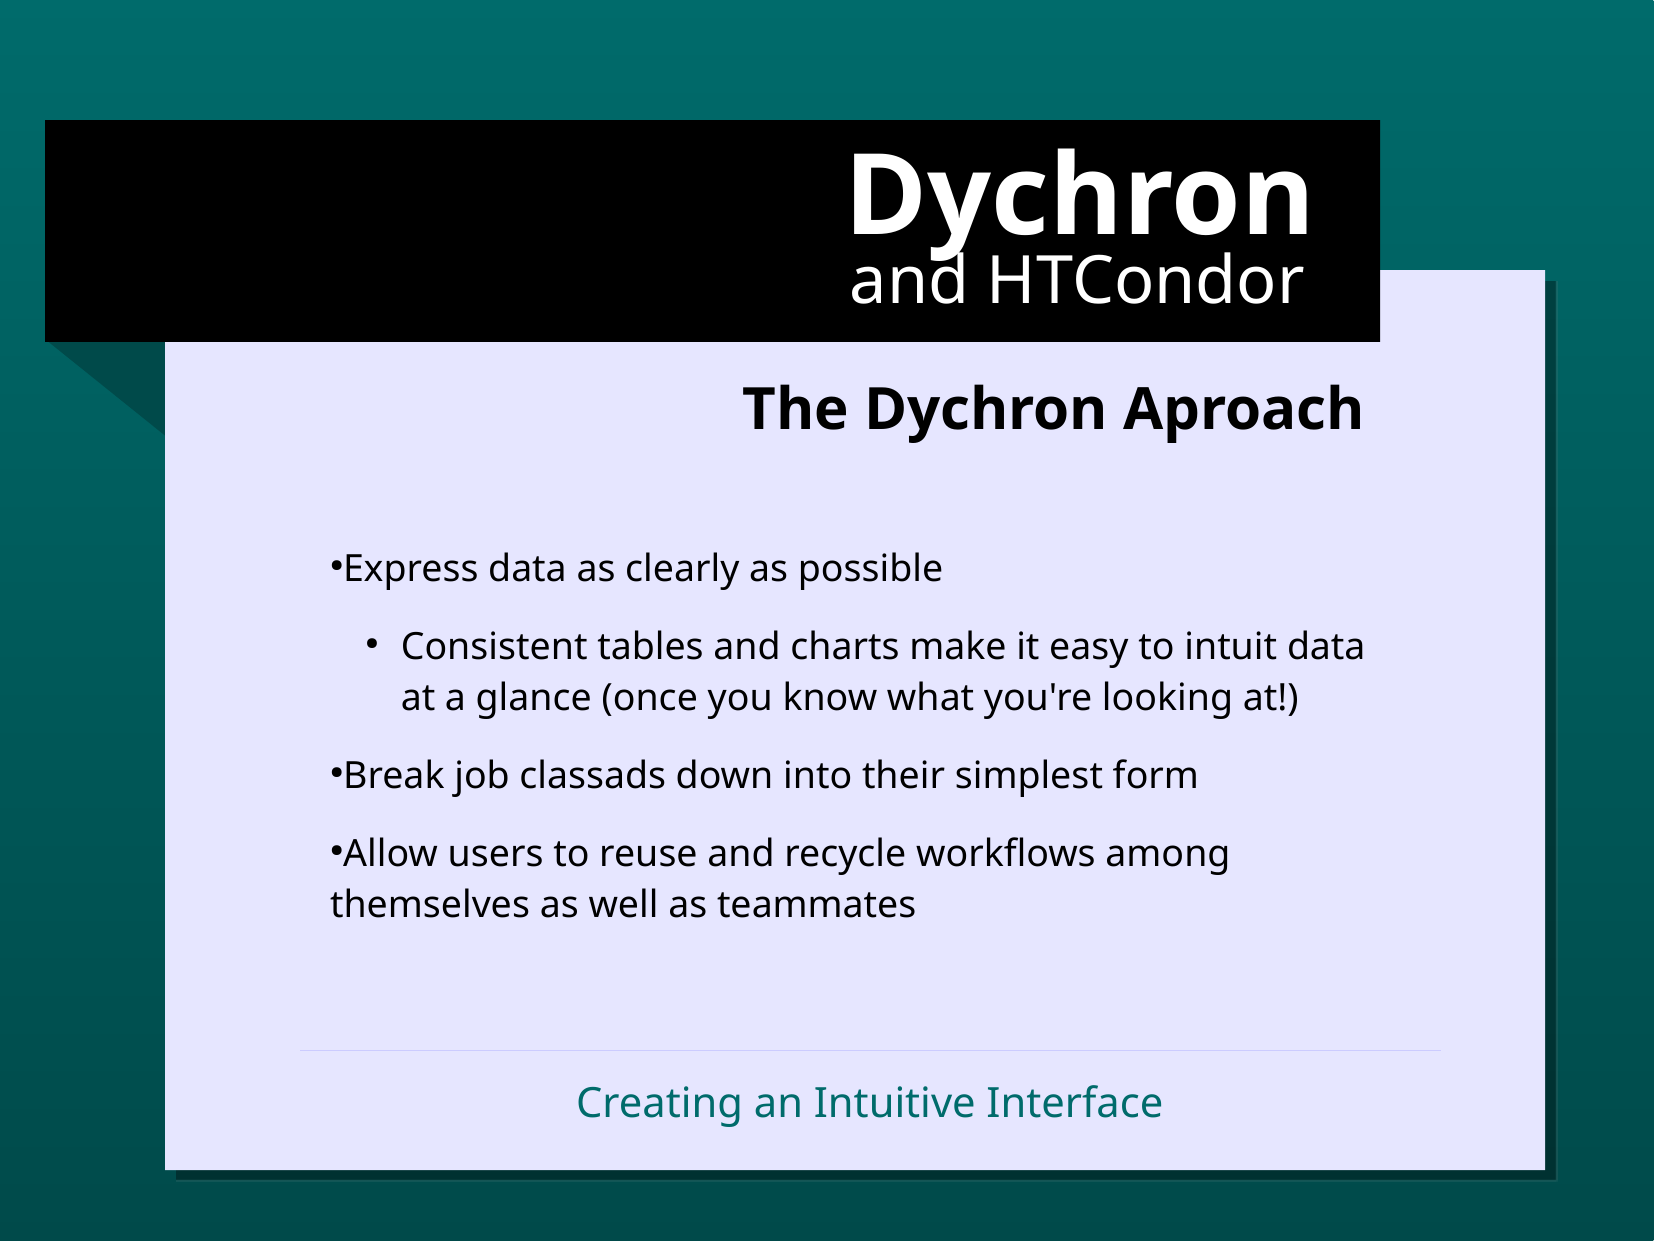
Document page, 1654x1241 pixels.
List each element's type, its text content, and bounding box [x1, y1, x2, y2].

title Dychron [345, 105, 1316, 225]
subtitle Express data as clearly as possible Consistent tables and charts make it easy to intuit data at a glance (once you know what you're looking at!) Break job classads down into their simplest form Allow users to reuse and recycle workflows among themselves as well as teammates [330, 465, 1381, 1021]
text_box Creating an Intuitive Interface [300, 1065, 1441, 1143]
text_box The Dychron Aproach [255, 360, 1381, 465]
text_box [44, 120, 1546, 1171]
text_box and HTCondor [285, 225, 1321, 342]
